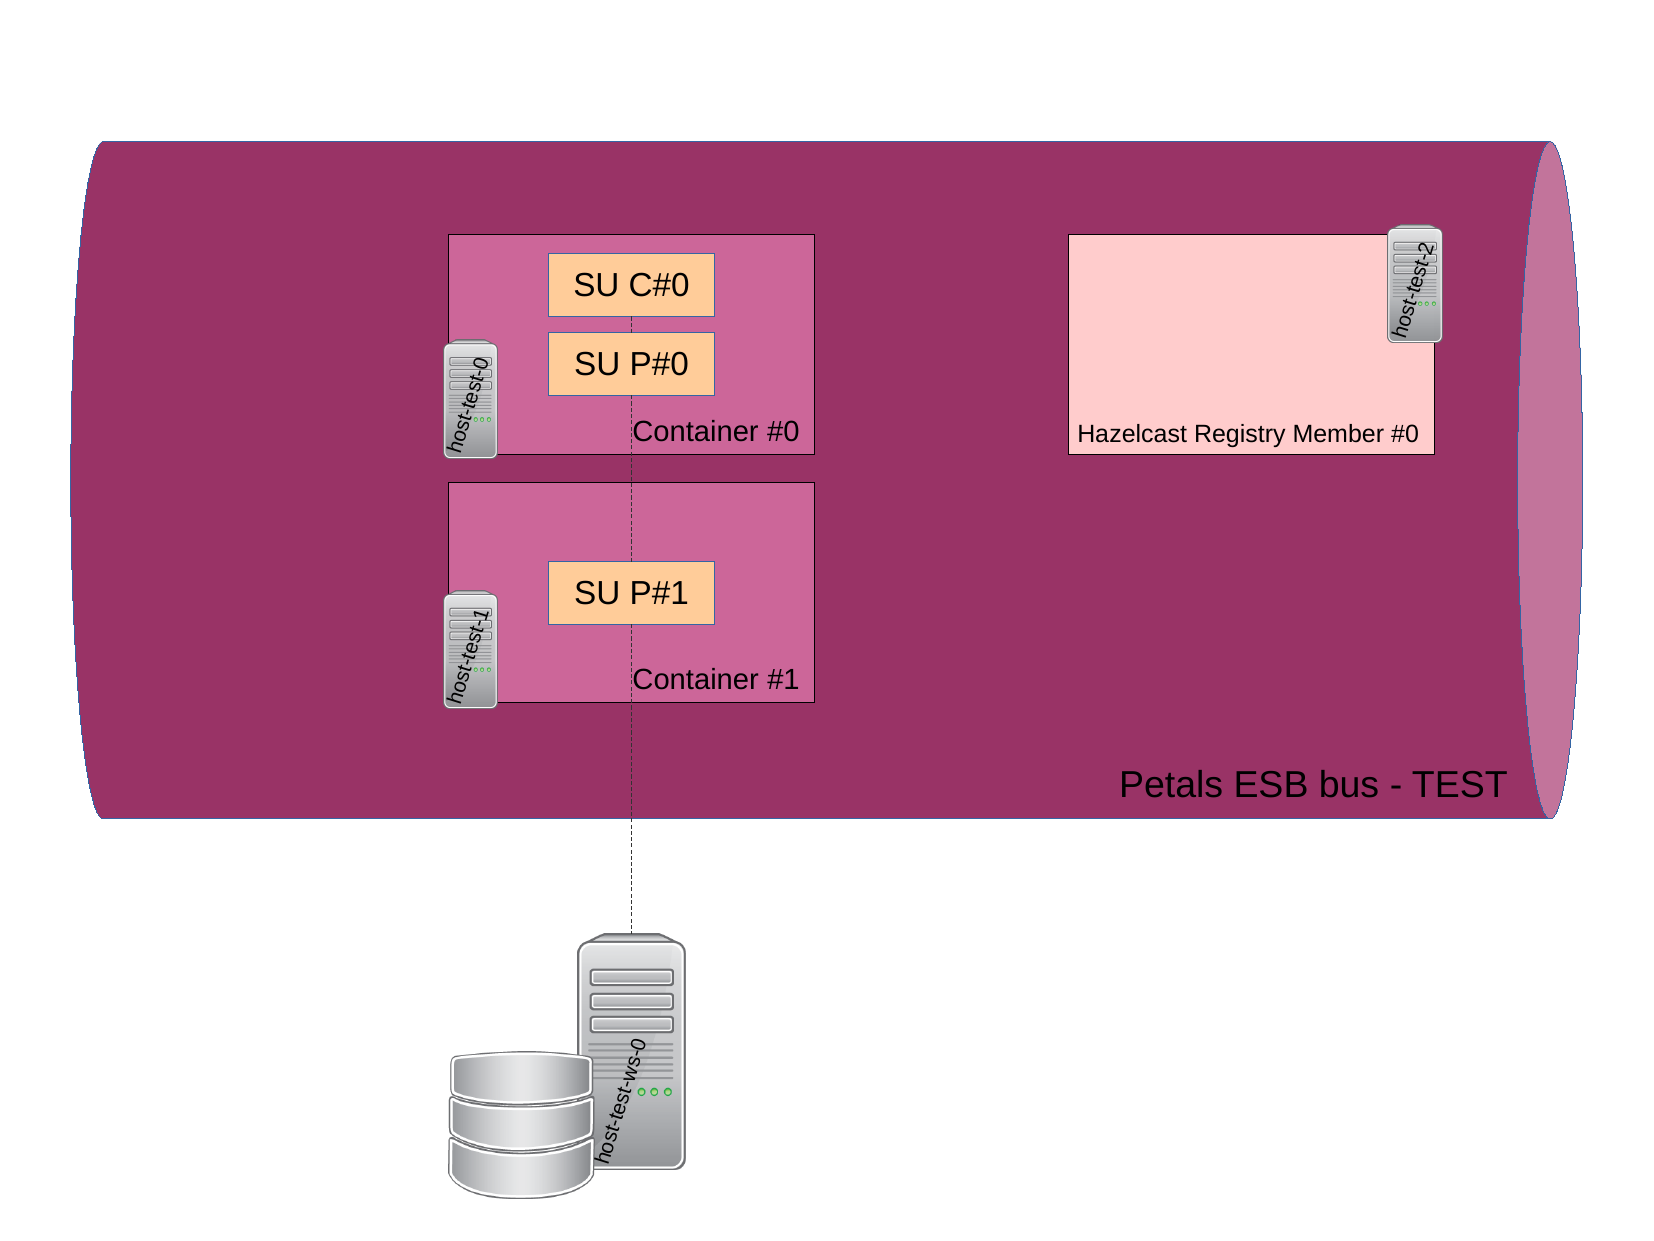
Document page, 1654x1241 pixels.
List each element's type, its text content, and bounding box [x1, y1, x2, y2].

picture [443, 339, 468, 419]
text_box host-test-2 [1375, 223, 1475, 365]
picture [1387, 224, 1413, 306]
text_box SU C#0 [548, 253, 715, 317]
text_box Container #0 [448, 234, 815, 455]
text_box host-test-1 [431, 589, 530, 731]
text_box SU P#1 [548, 561, 715, 625]
picture [473, 339, 498, 347]
text_box Hazelcast Registry Member #0 [1068, 234, 1435, 455]
text_box host-test-0 [431, 338, 530, 480]
picture [474, 590, 498, 598]
text_box host-test-ws-0 [578, 1018, 687, 1191]
text_box Container #1 [448, 482, 815, 703]
text_box Petals ESB bus - TEST [1104, 755, 1523, 818]
text_box [70, 141, 1548, 819]
picture [448, 933, 686, 1199]
picture [443, 590, 468, 669]
text_box SU P#0 [548, 332, 715, 396]
picture [1420, 224, 1443, 232]
picture [647, 1043, 686, 1170]
